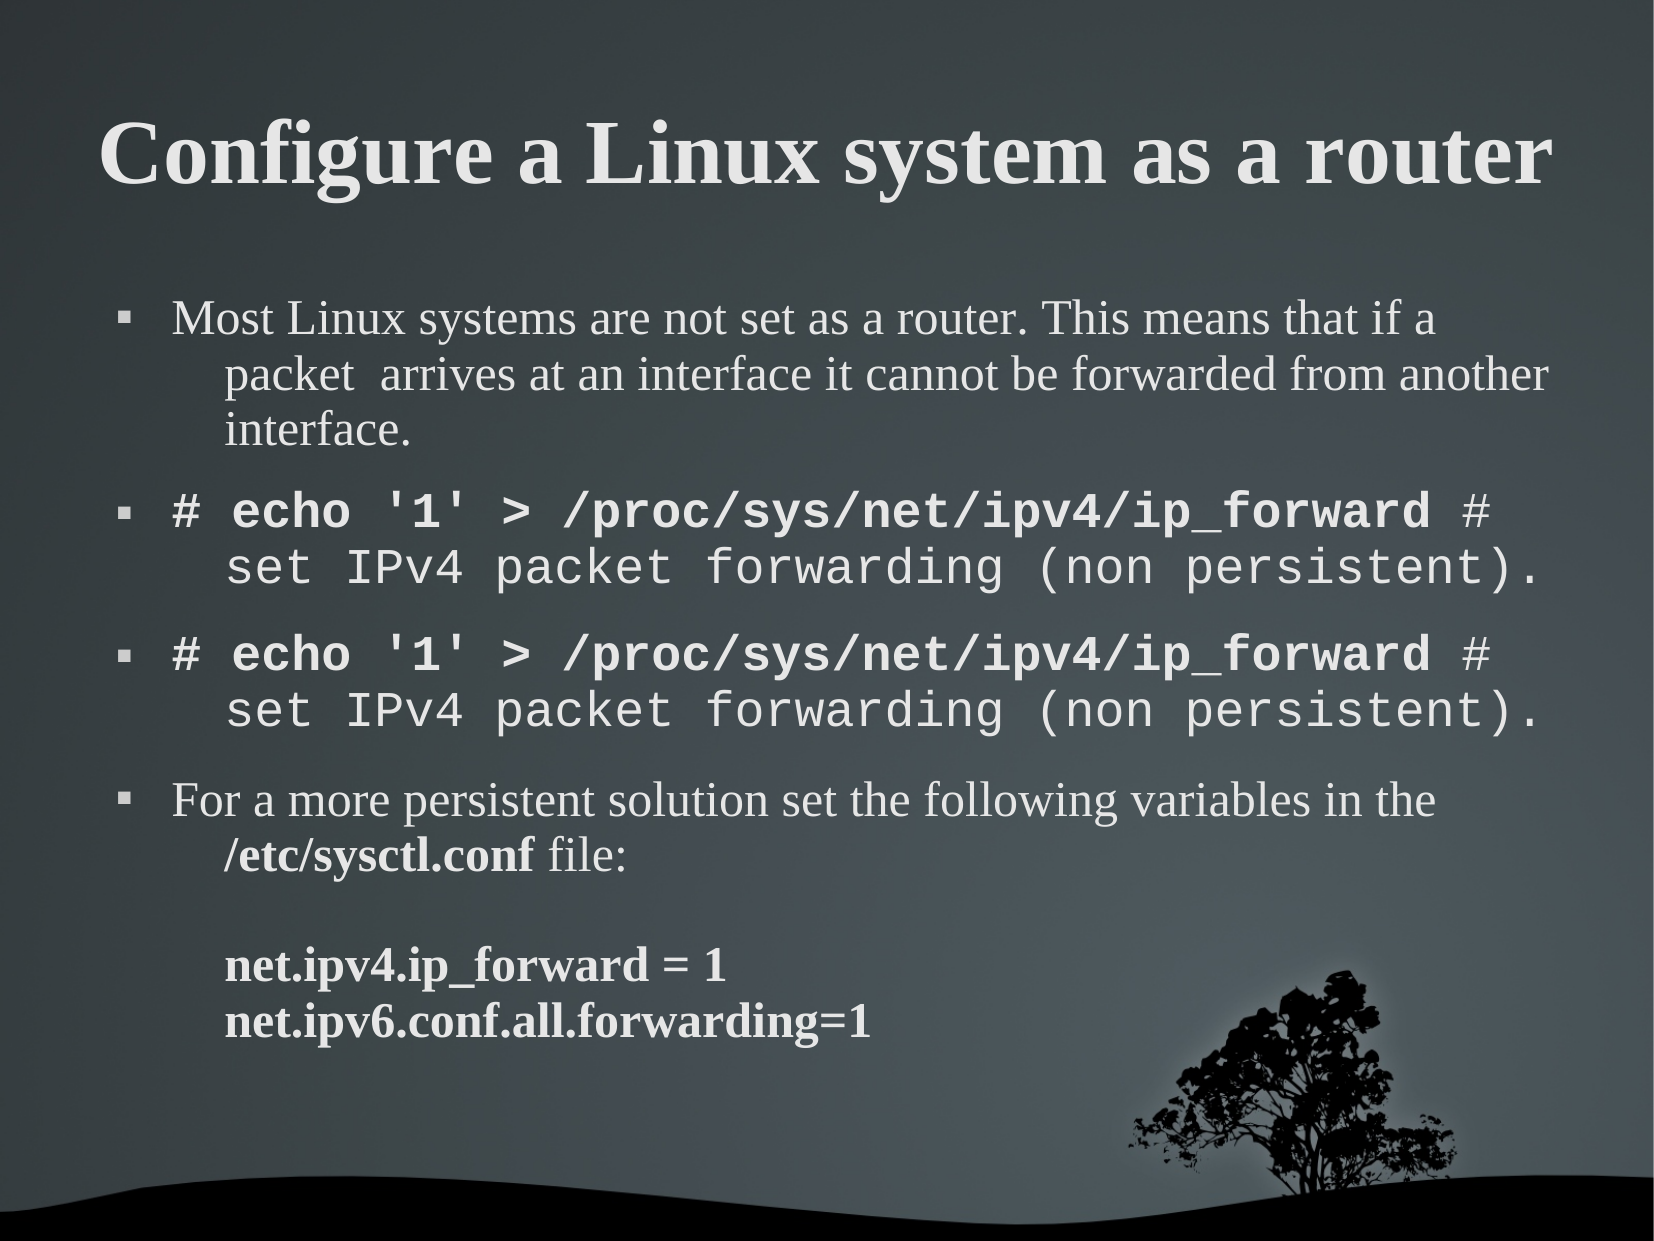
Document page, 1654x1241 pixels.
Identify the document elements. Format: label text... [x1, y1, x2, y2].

title Configure a Linux system as a router [82, 33, 1571, 273]
list Most Linux systems are not set as a router. This means that if a packet arrives at an interface it cannot be forwarded from another interface. # echo '1' > /proc/sys/net/ipv4/ip_forward # set IPv4 packet forwarding (non persistent). # echo '1' > /proc/sys/net/ipv4/ip_forward # set IPv4 packet forwarding (non persistent). For a more persistent solution set the following variables in the /etc/sysctl.conf file: net.ipv4.ip_forward = 1 net.ipv6.conf.all.forwarding=1 [82, 290, 1571, 1109]
picture [0, 0, 1654, 1241]
